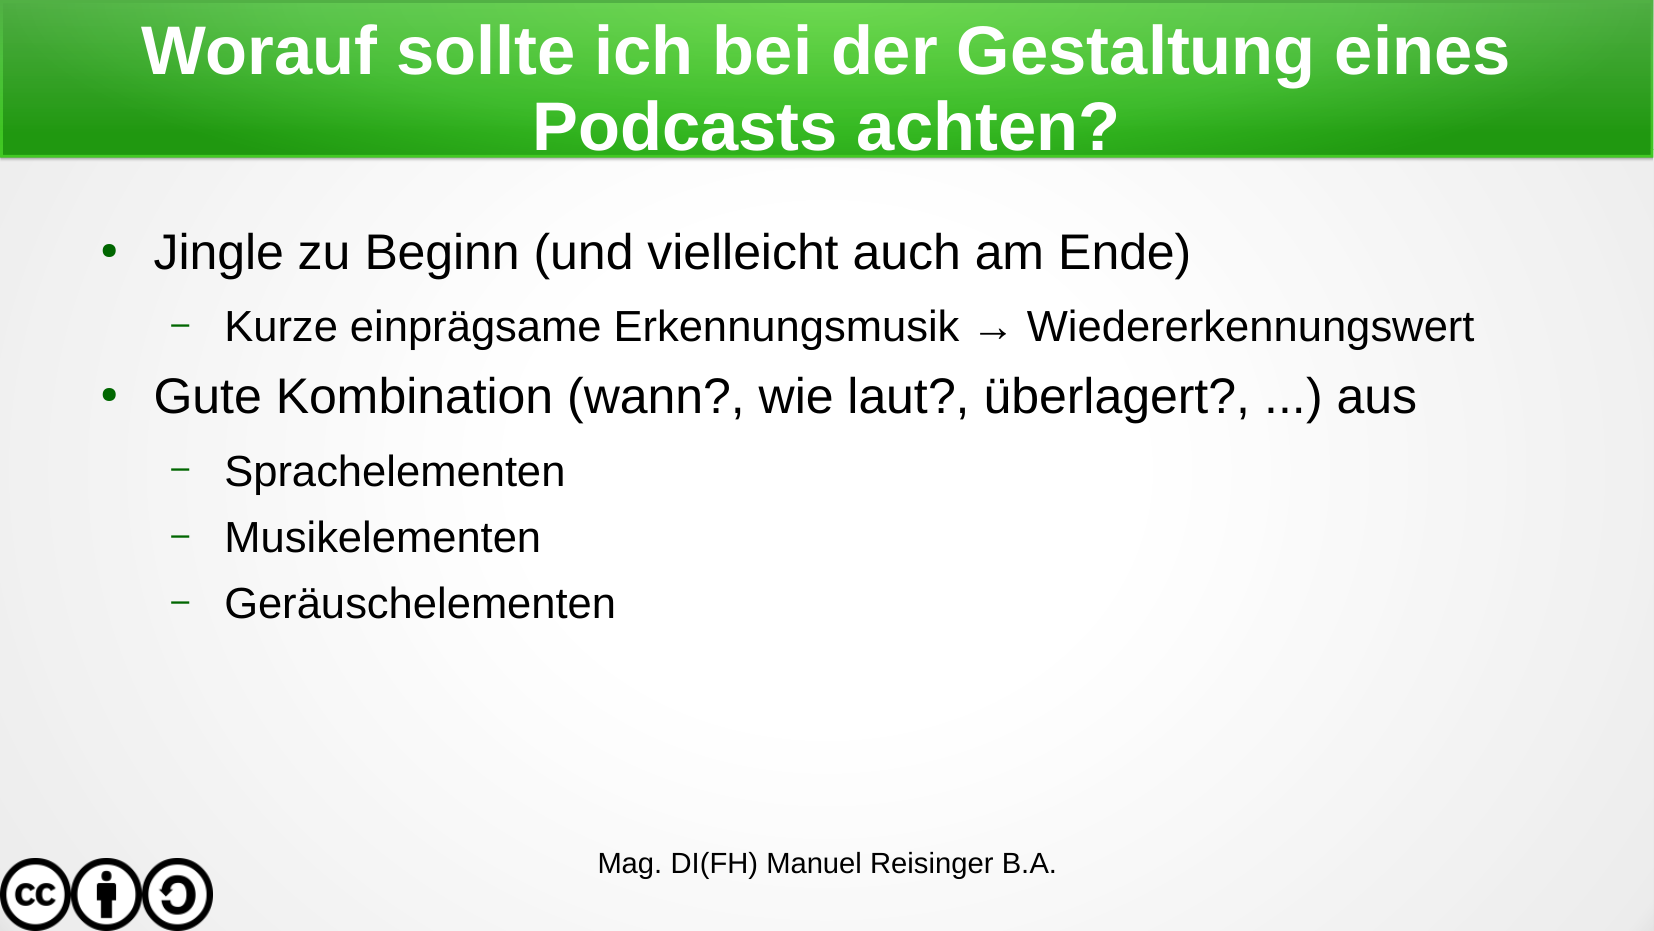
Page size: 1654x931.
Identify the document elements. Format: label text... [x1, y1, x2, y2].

picture [0, 858, 213, 931]
list Jingle zu Beginn (und vielleicht auch am Ende) Kurze einprägsame Erkennungsmusik → Wiedererkennungswert Gute Kombination (wann?, wie laut?, überlagert?, ...) aus Sprachelementen Musikelementen Geräuschelementen [82, 224, 1571, 764]
title Worauf sollte ich bei der Gestaltung eines Podcasts achten? [82, 11, 1571, 166]
